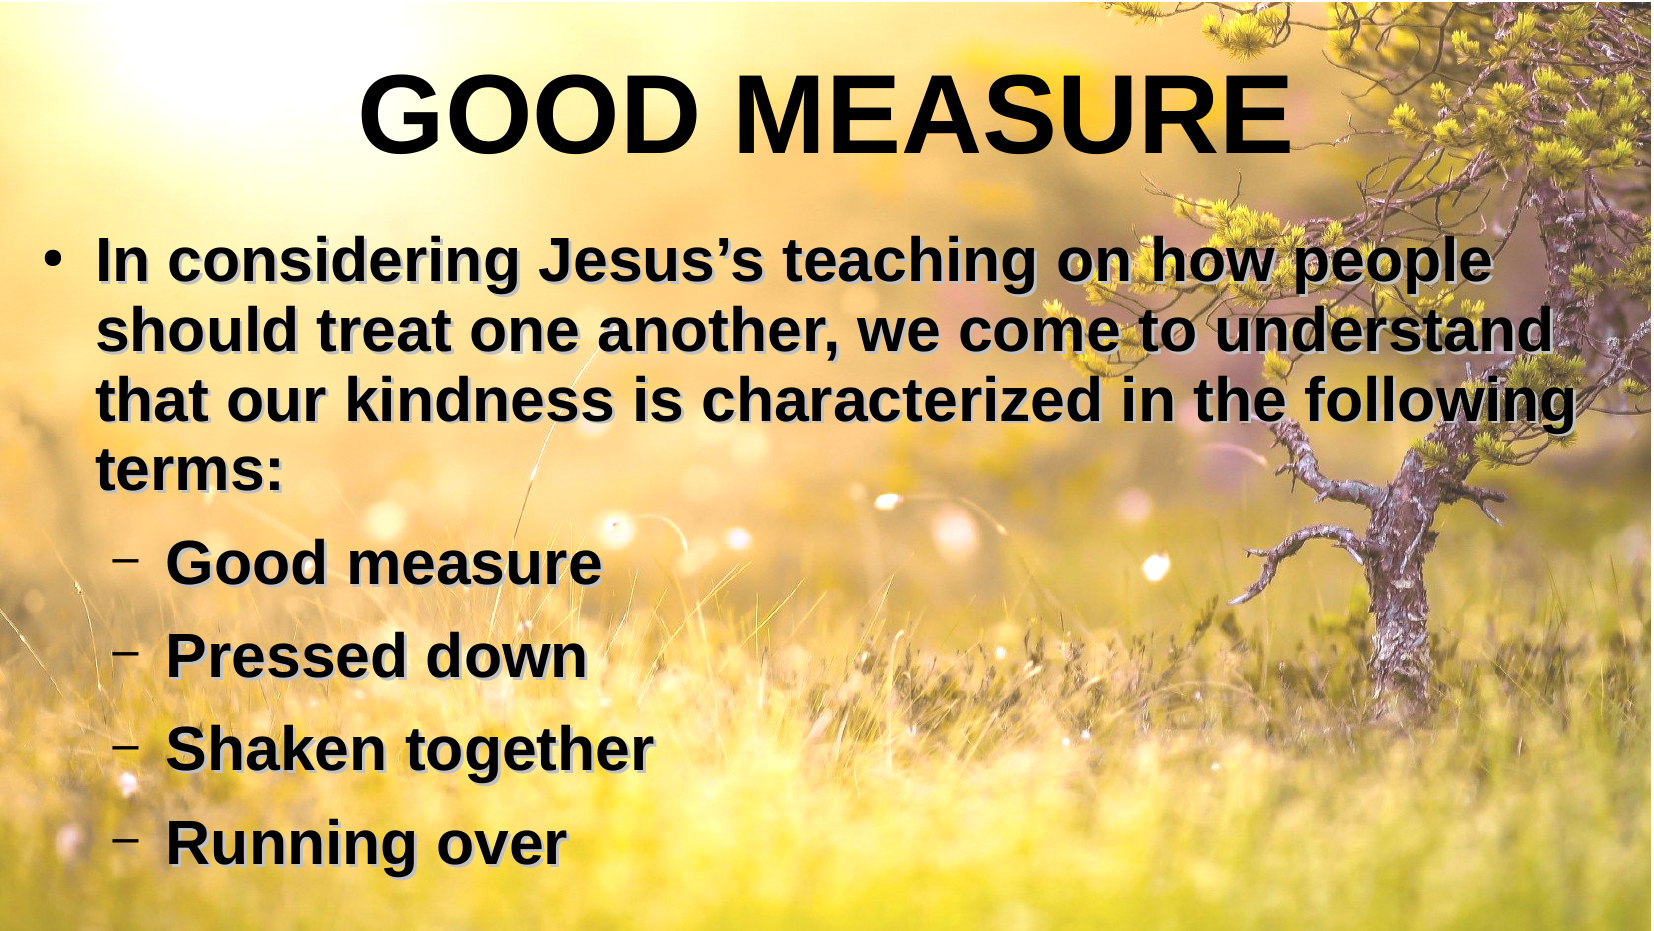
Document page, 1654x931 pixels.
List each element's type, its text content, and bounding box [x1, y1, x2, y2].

title GOOD MEASURE [82, 37, 1571, 193]
list In considering Jesus’s teaching on how people should treat one another, we come to understand that our kindness is characterized in the following terms: Good measure Pressed down Shaken together Running over [24, 225, 1615, 931]
picture [0, 2, 1651, 931]
